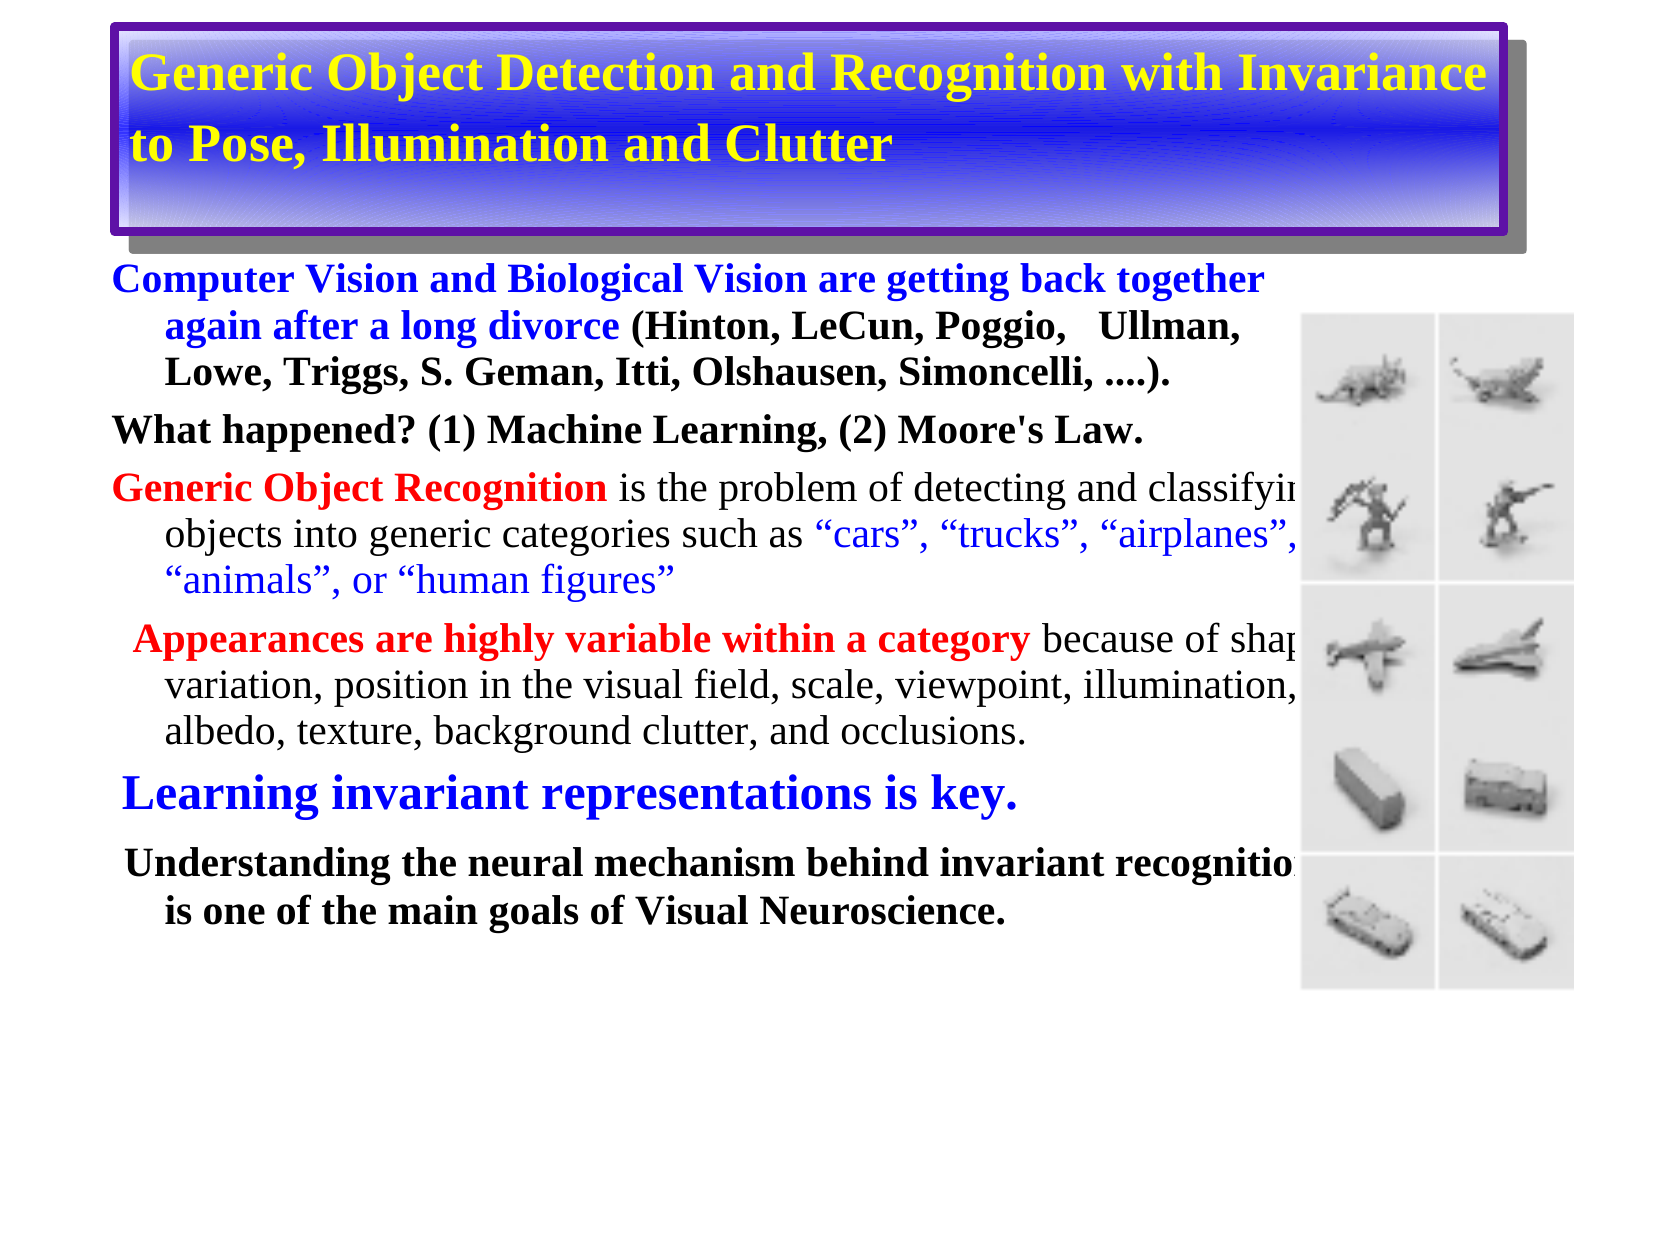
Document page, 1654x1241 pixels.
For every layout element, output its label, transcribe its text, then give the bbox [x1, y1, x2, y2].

picture [1295, 311, 1574, 998]
text_box Generic Object Detection and Recognition with Invariance to Pose, Illumination and Clutter [114, 26, 1504, 232]
text_box Computer Vision and Biological Vision are getting back together again after a long divorce (Hinton, LeCun, Poggio, Ullman, Lowe, Triggs, S. Geman, Itti, Olshausen, Simoncelli, ....). What happened? (1) Machine Learning, (2) Moore's Law. Generic Object Recognition is the problem of detecting and classifying objects into generic categories such as “cars”, “trucks”, “airplanes”, “animals”, or “human figures” Appearances are highly variable within a category because of shape variation, position in the visual field, scale, viewpoint, illumination, albedo, texture, background clutter, and occlusions. Learning invariant representations is key. Understanding the neural mechanism behind invariant recognition is one of the main goals of Visual Neuroscience. [111, 255, 1350, 1136]
